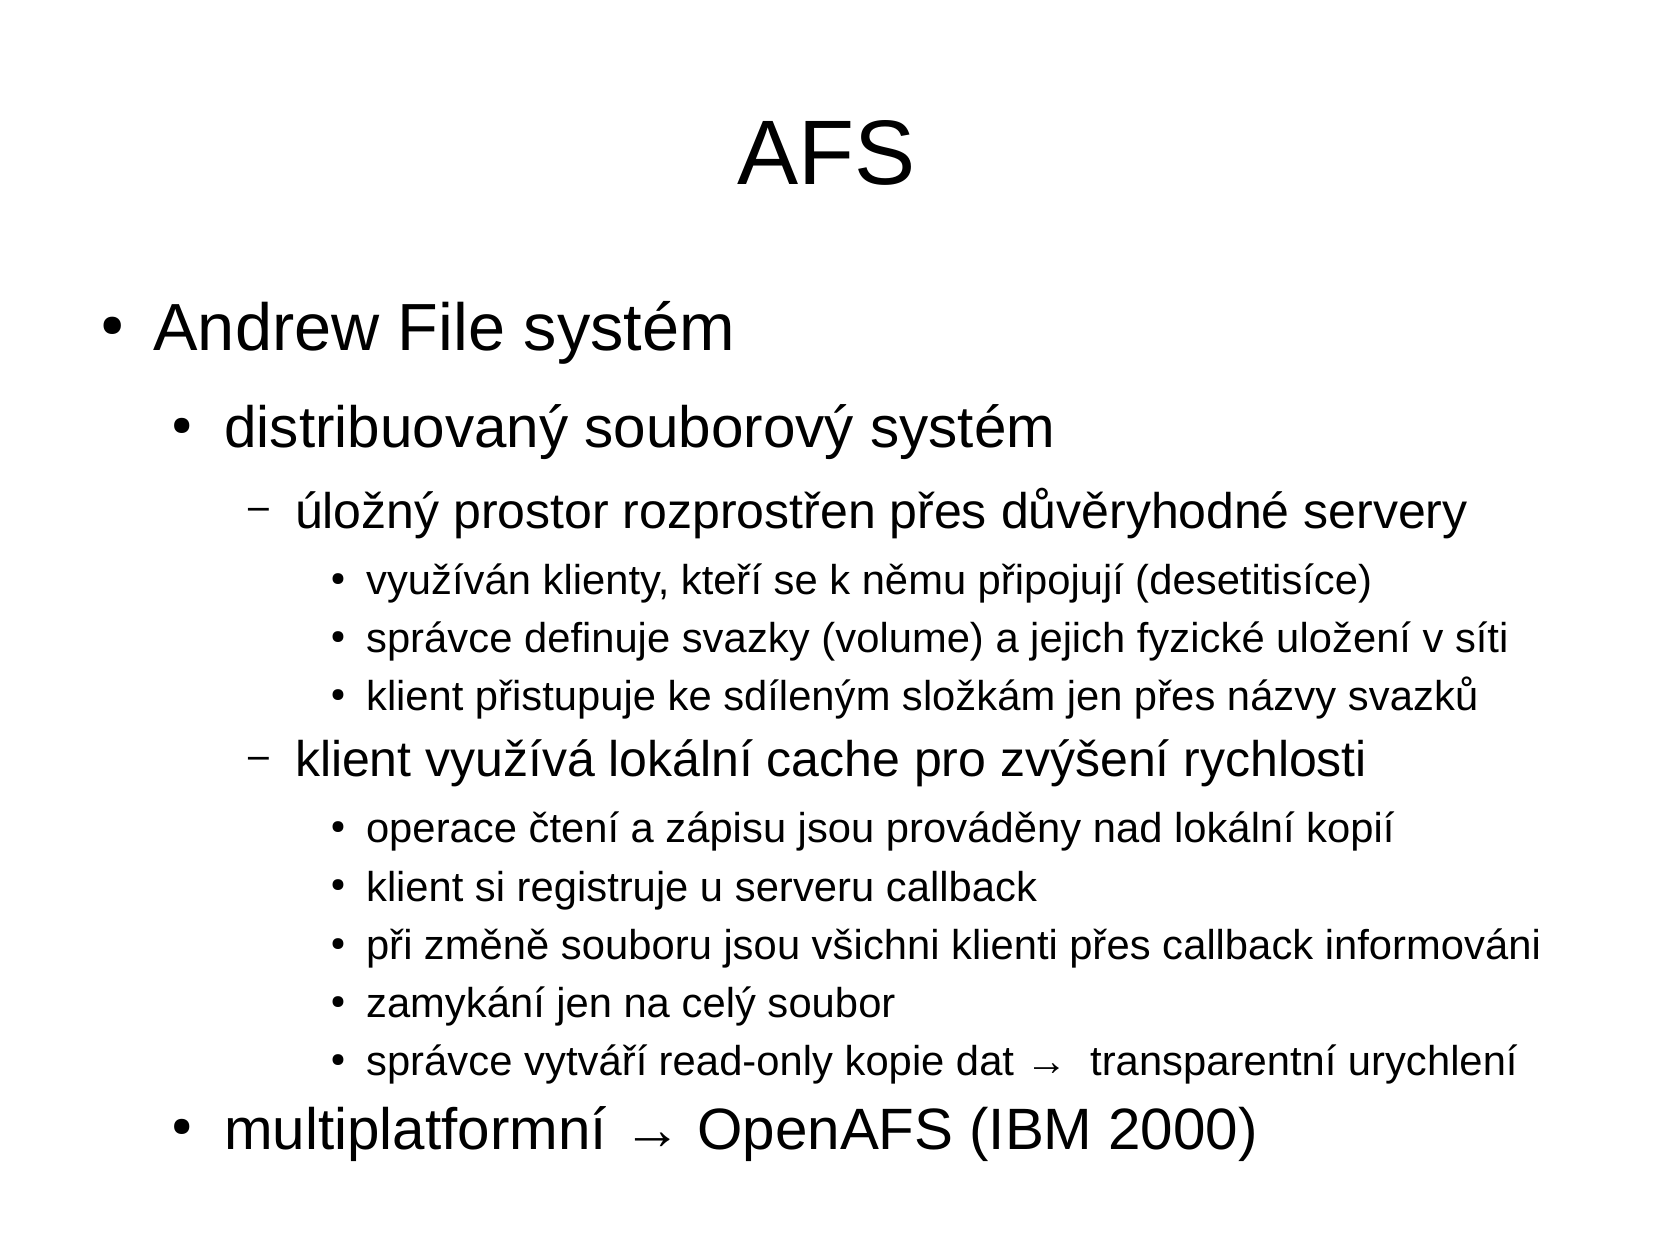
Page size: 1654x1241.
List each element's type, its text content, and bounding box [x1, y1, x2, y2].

title AFS [82, 56, 1571, 250]
list Andrew File systém distribuovaný souborový systém úložný prostor rozprostřen přes důvěryhodné servery využíván klienty, kteří se k němu připojují (desetitisíce) správce definuje svazky (volume) a jejich fyzické uložení v síti klient přistupuje ke sdíleným složkám jen přes názvy svazků klient využívá lokální cache pro zvýšení rychlosti operace čtení a zápisu jsou prováděny nad lokální kopií klient si registruje u serveru callback při změně souboru jsou všichni klienti přes callback informováni zamykání jen na celý soubor správce vytváří read-only kopie dat → transparentní urychlení multiplatformní → OpenAFS (IBM 2000) [82, 290, 1571, 1162]
